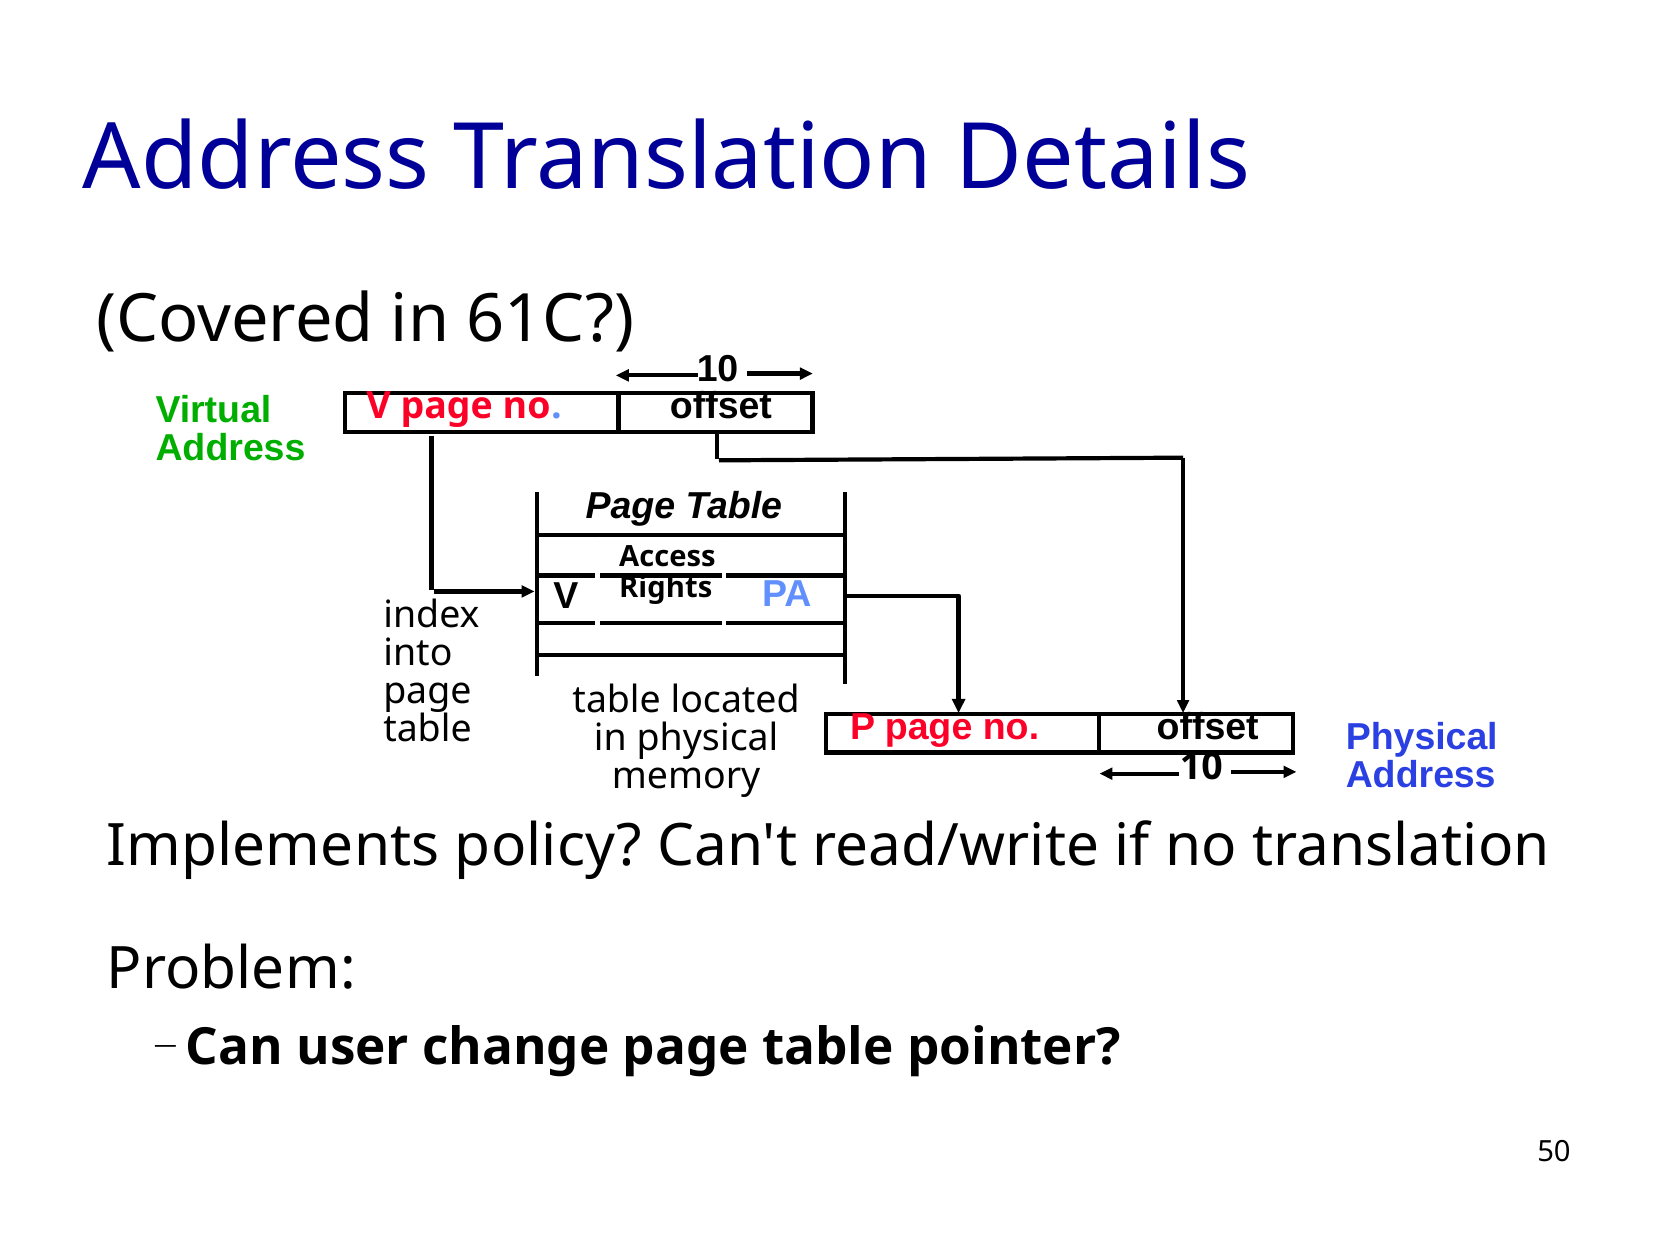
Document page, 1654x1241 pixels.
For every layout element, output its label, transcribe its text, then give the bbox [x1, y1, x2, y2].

text_box V page no. [356, 383, 573, 431]
text_box V [542, 574, 589, 621]
title Address Translation Details [82, 49, 1571, 257]
text_box Access Rights [608, 537, 727, 609]
list Implements policy? Can't read/write if no translation Problem: Can user change page table pointer? [75, 806, 1576, 1107]
text_box Virtual Address [145, 387, 317, 473]
text_box Page Table [575, 484, 793, 531]
text_box offset [659, 383, 783, 431]
text_box Physical Address [1335, 715, 1519, 800]
text_box PA [751, 571, 822, 619]
text_box table located in physical memory [562, 677, 811, 801]
text_box 10 [1169, 744, 1234, 792]
text_box 10 [686, 346, 750, 394]
text_box index into page table [372, 592, 490, 754]
text_box offset [1146, 704, 1270, 752]
text_box P page no. [839, 704, 1050, 752]
list (Covered in 61C?) [60, 270, 1571, 370]
